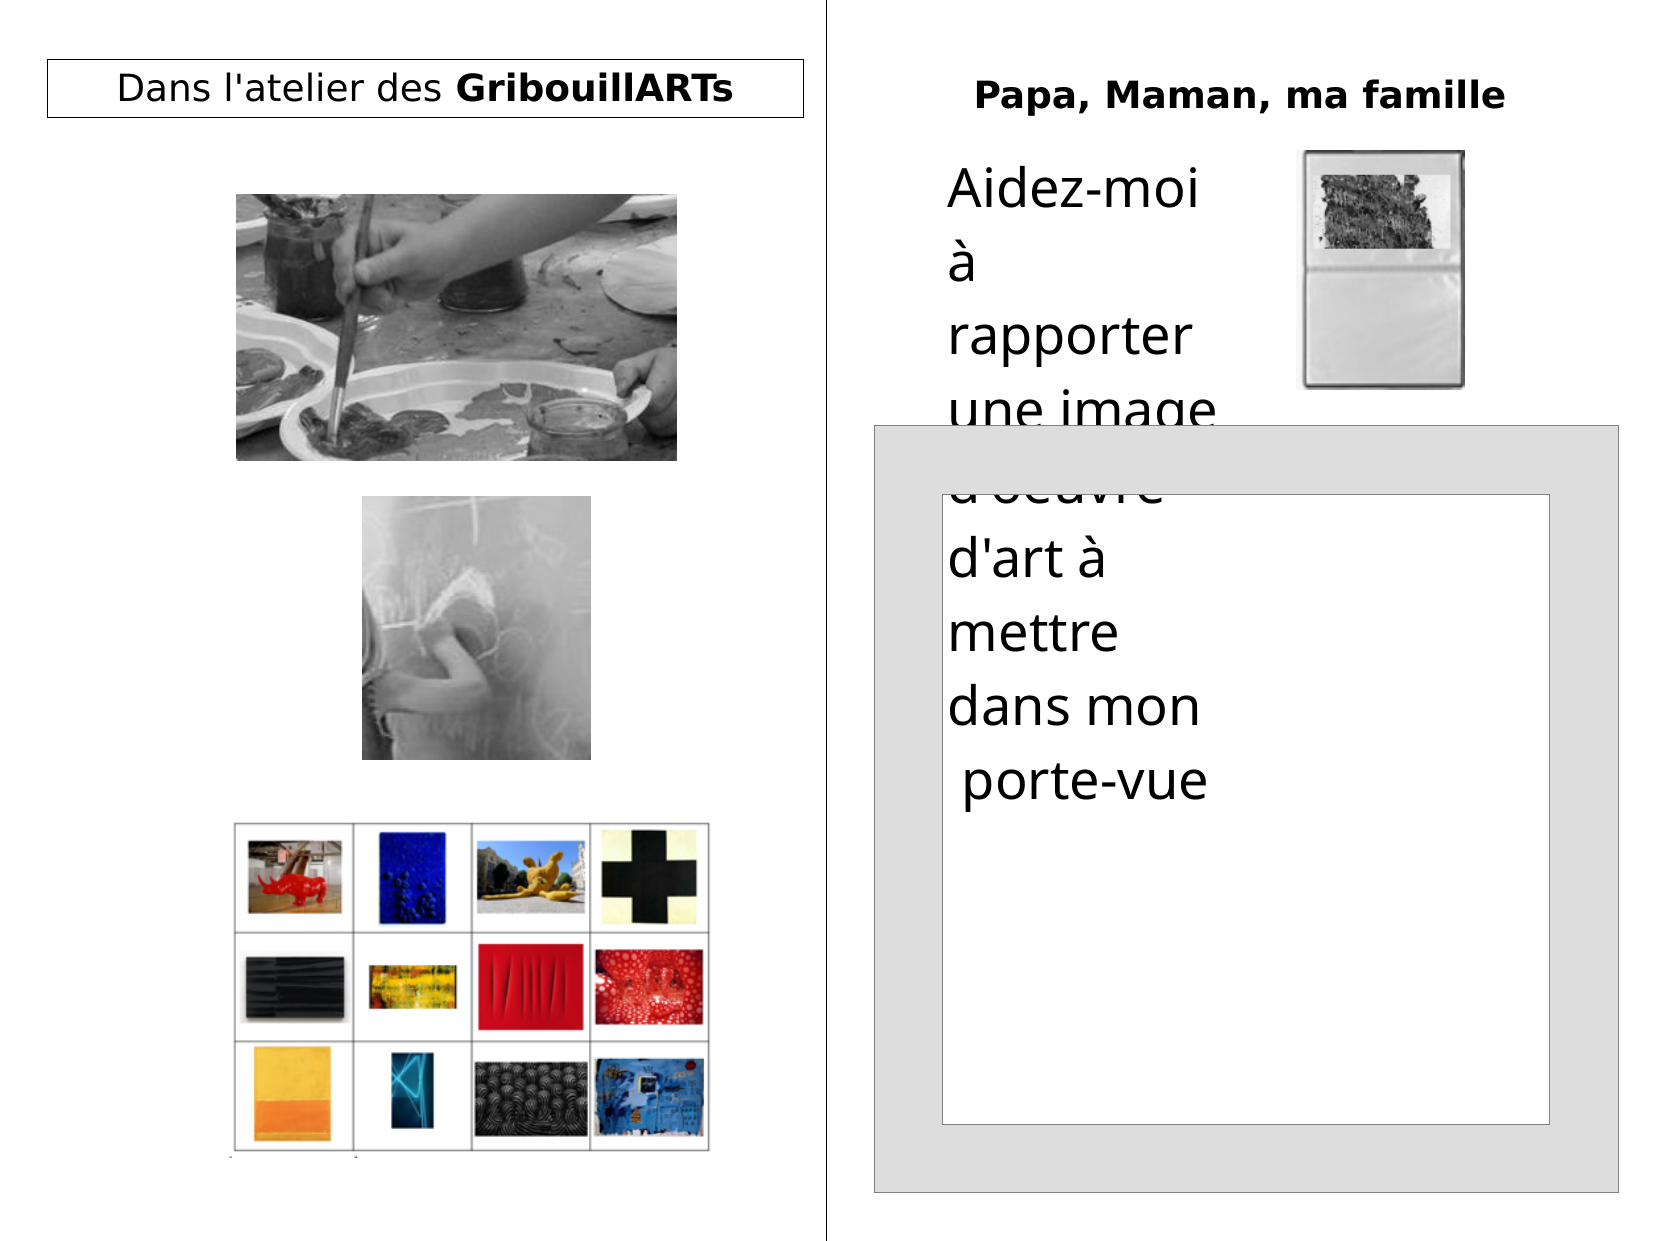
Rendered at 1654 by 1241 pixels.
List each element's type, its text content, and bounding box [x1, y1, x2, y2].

text_box Papa, Maman, ma famille [862, 22, 1619, 166]
picture [236, 194, 677, 461]
text_box Dans l'atelier des GribouillARTs [47, 59, 804, 118]
text_box Aidez-moi à rapporter une image d'oeuvre d'art à mettre dans mon porte-vue [933, 141, 1252, 371]
picture [362, 496, 591, 760]
picture [1296, 150, 1465, 390]
text_box [874, 425, 1619, 1193]
picture [224, 815, 712, 1158]
